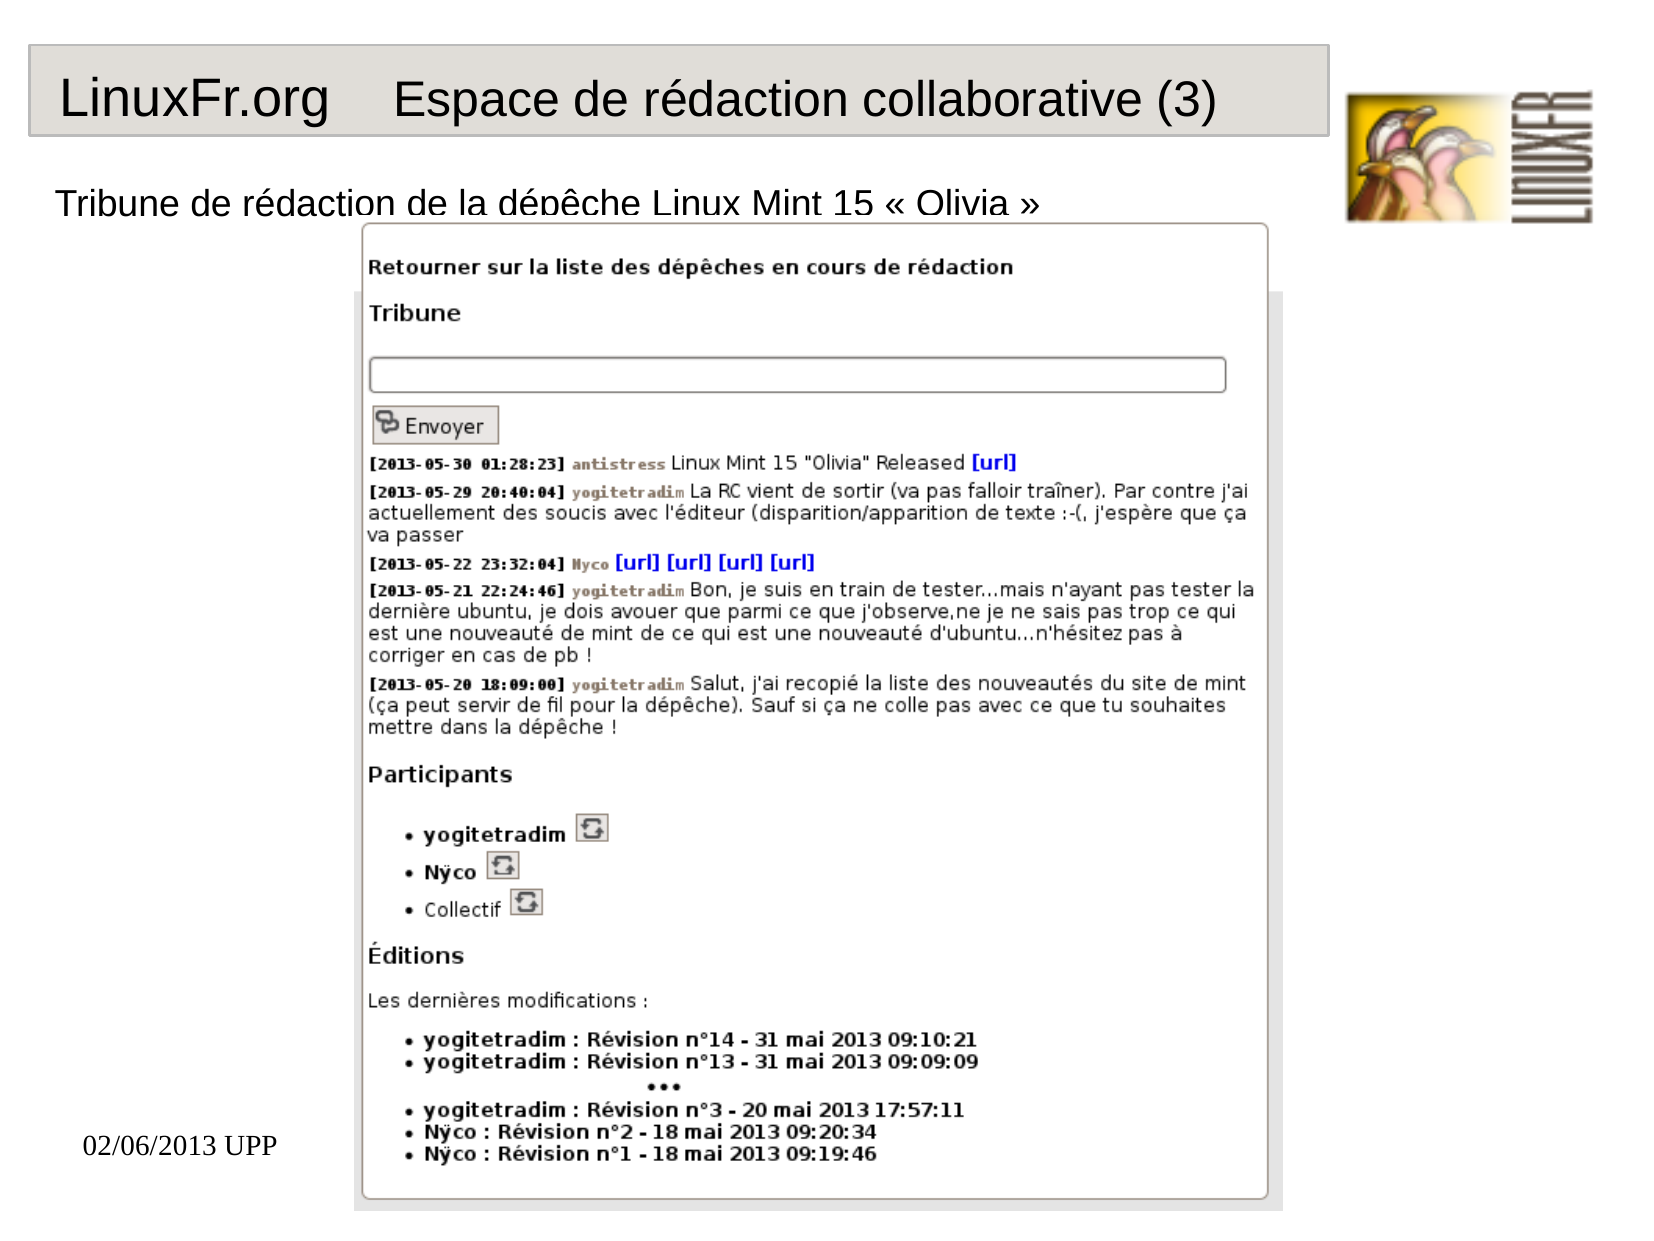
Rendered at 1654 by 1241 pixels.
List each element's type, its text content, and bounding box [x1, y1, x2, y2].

text_box Tribune de rédaction de la dépêche Linux Mint 15 « Olivia » [5, 161, 1329, 204]
title LinuxFr.org Espace de rédaction collaborative (3) [29, 45, 1329, 136]
picture [1341, 88, 1601, 229]
picture [354, 215, 1283, 1211]
